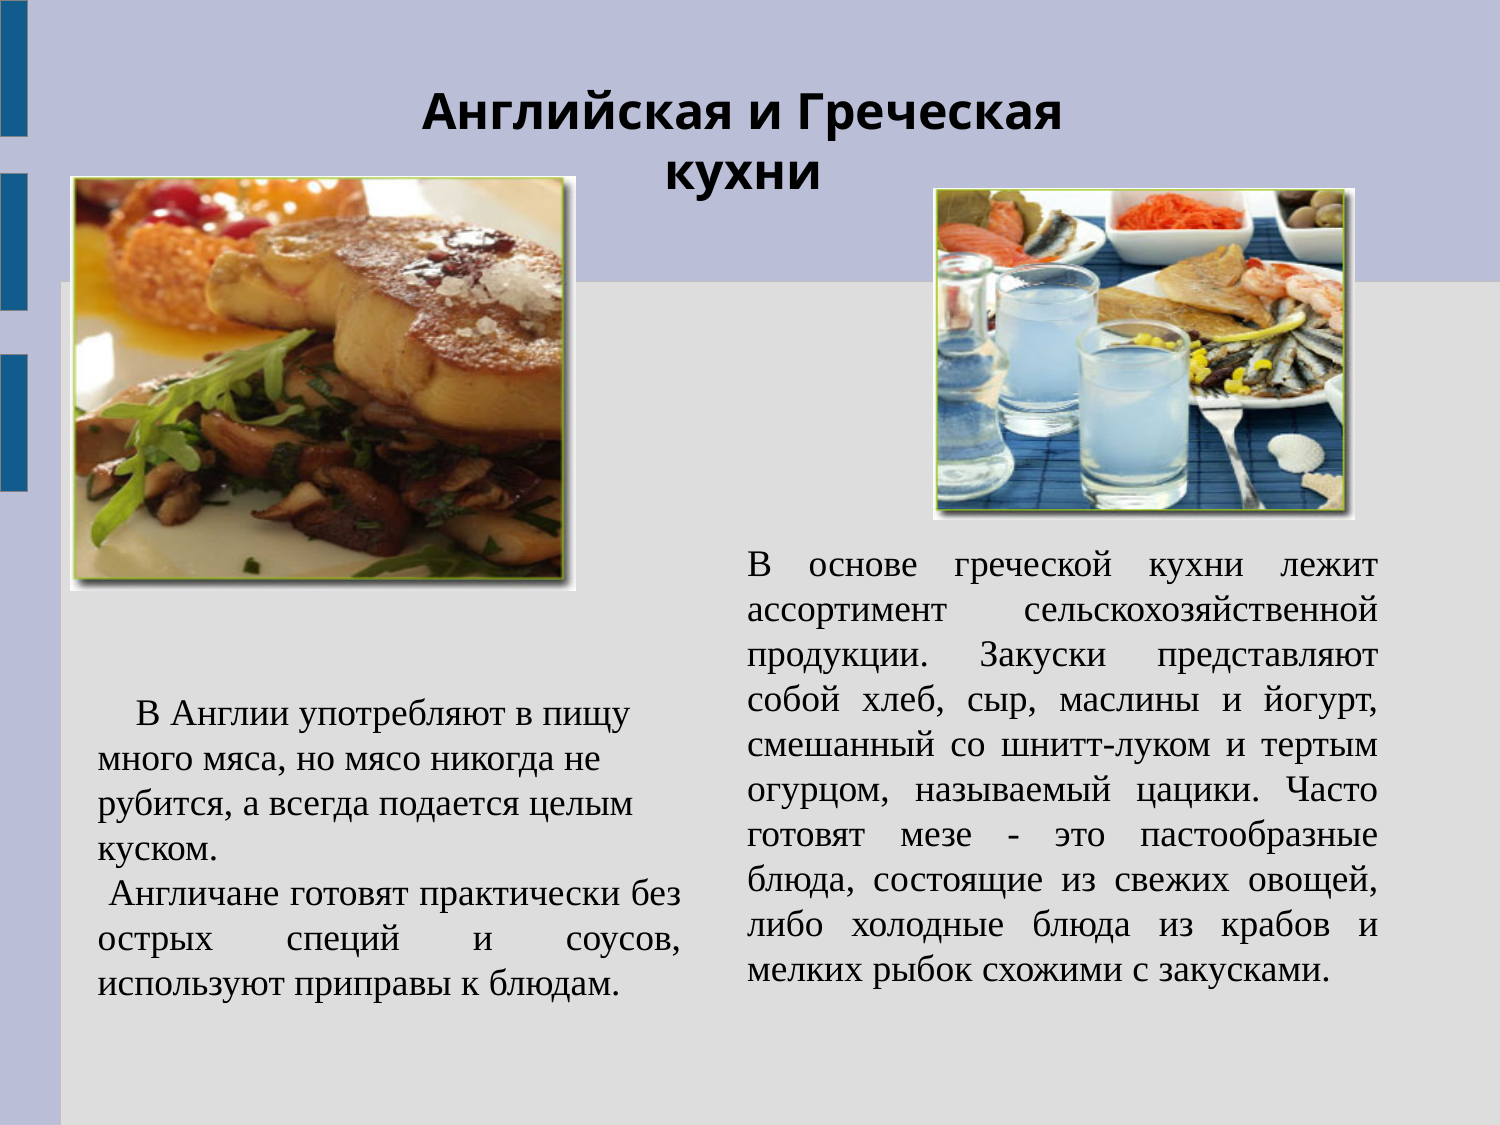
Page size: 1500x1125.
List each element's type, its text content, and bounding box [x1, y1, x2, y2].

text_box В Англии употребляют в пищу много мяса, но мясо никогда не рубится, а всегда подается целым куском. Англичане готовят практически без острых специй и соусов, используют приправы к блюдам. [82, 680, 697, 1011]
picture [70, 176, 576, 591]
picture [933, 188, 1355, 520]
title Английская и Греческая кухни [0, 72, 1500, 260]
text_box В основе греческой кухни лежит ассортимент сельскохозяйственной продукции. Закуски представляют собой хлеб, сыр, маслины и йогурт, смешанный со шнитт-луком и тертым огурцом, называемый цацики. Часто готовят мезе - это пастообразные блюда, состоящие из свежих овощей, либо холодные блюда из крабов и мелких рыбок схожими с закусками. [732, 531, 1394, 997]
